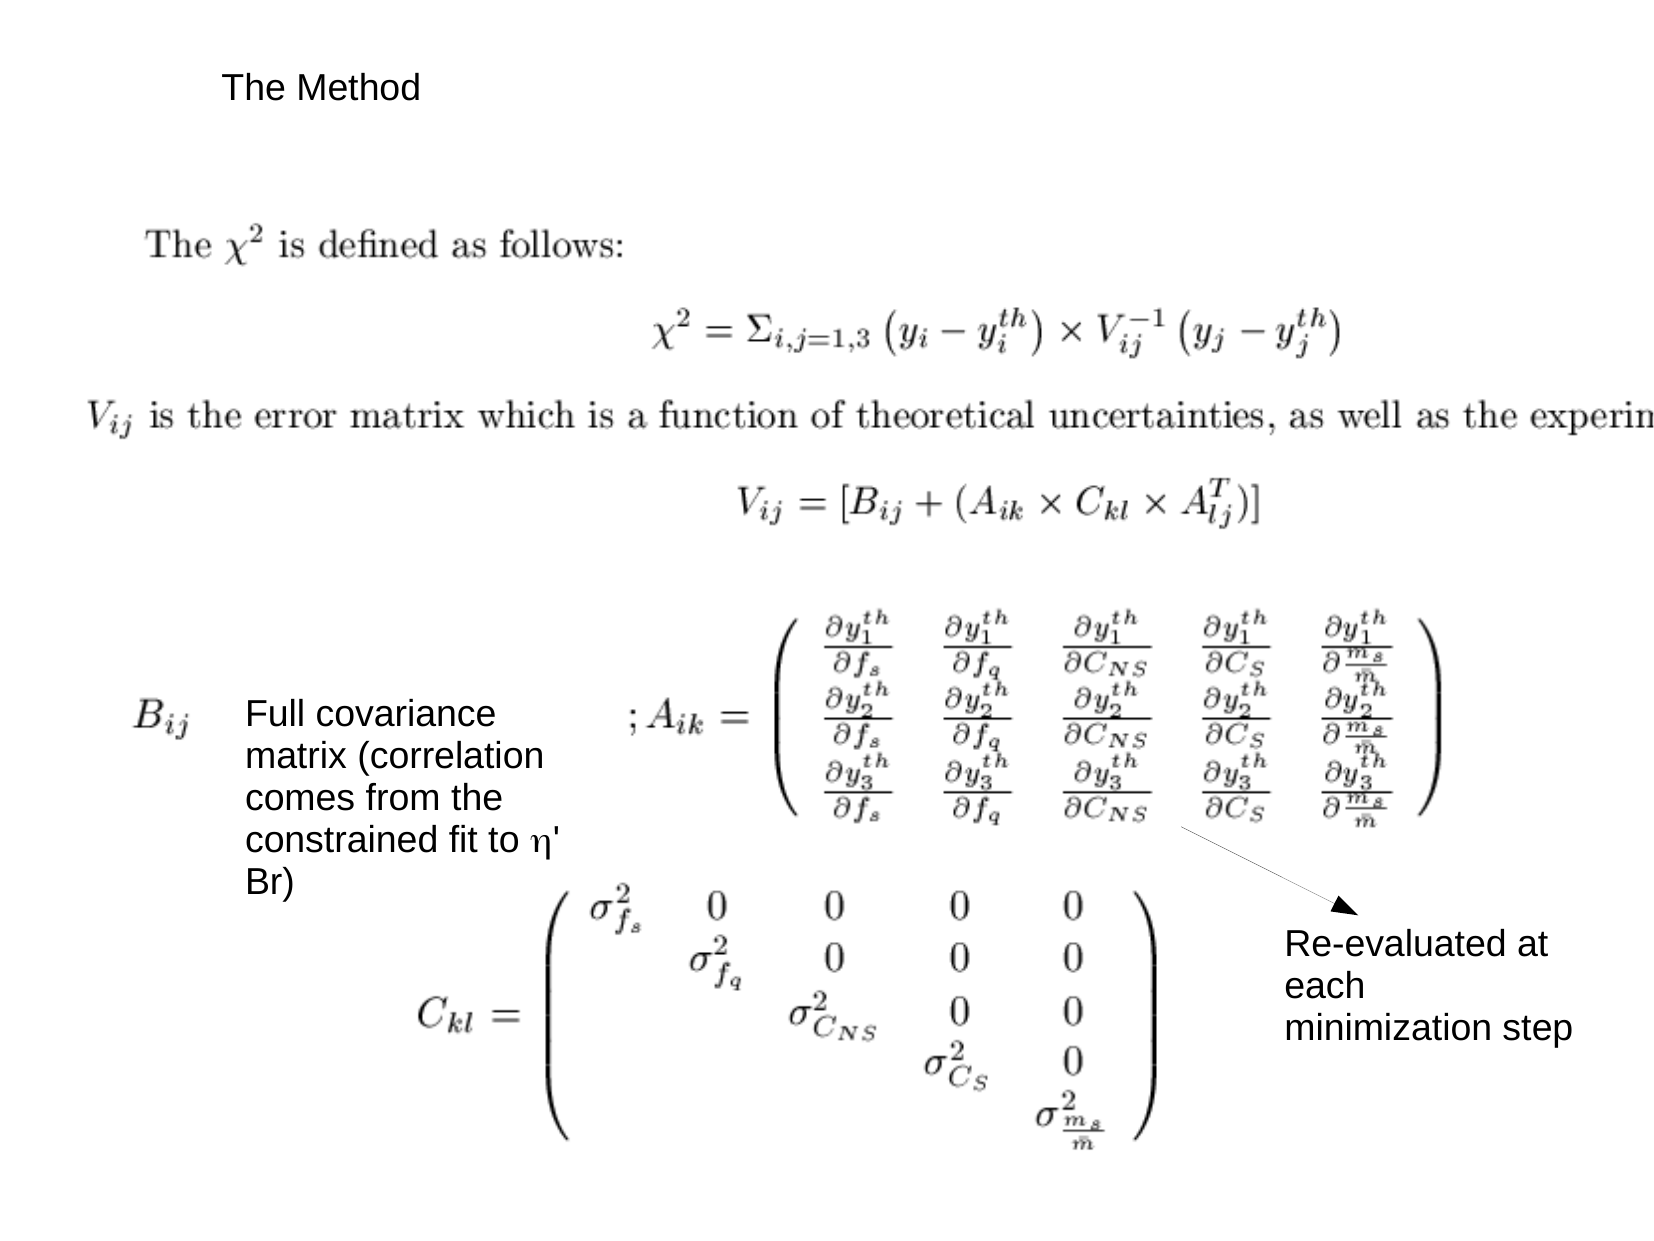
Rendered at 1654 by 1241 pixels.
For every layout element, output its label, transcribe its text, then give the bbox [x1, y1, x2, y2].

text_box The Method [206, 59, 709, 116]
picture [0, 190, 1654, 1166]
text_box Re-evaluated at each minimization step [1269, 915, 1595, 1057]
text_box Full covariance matrix (correlation comes from the constrained fit to h' Br) [230, 685, 591, 917]
text_box [194, 590, 609, 857]
